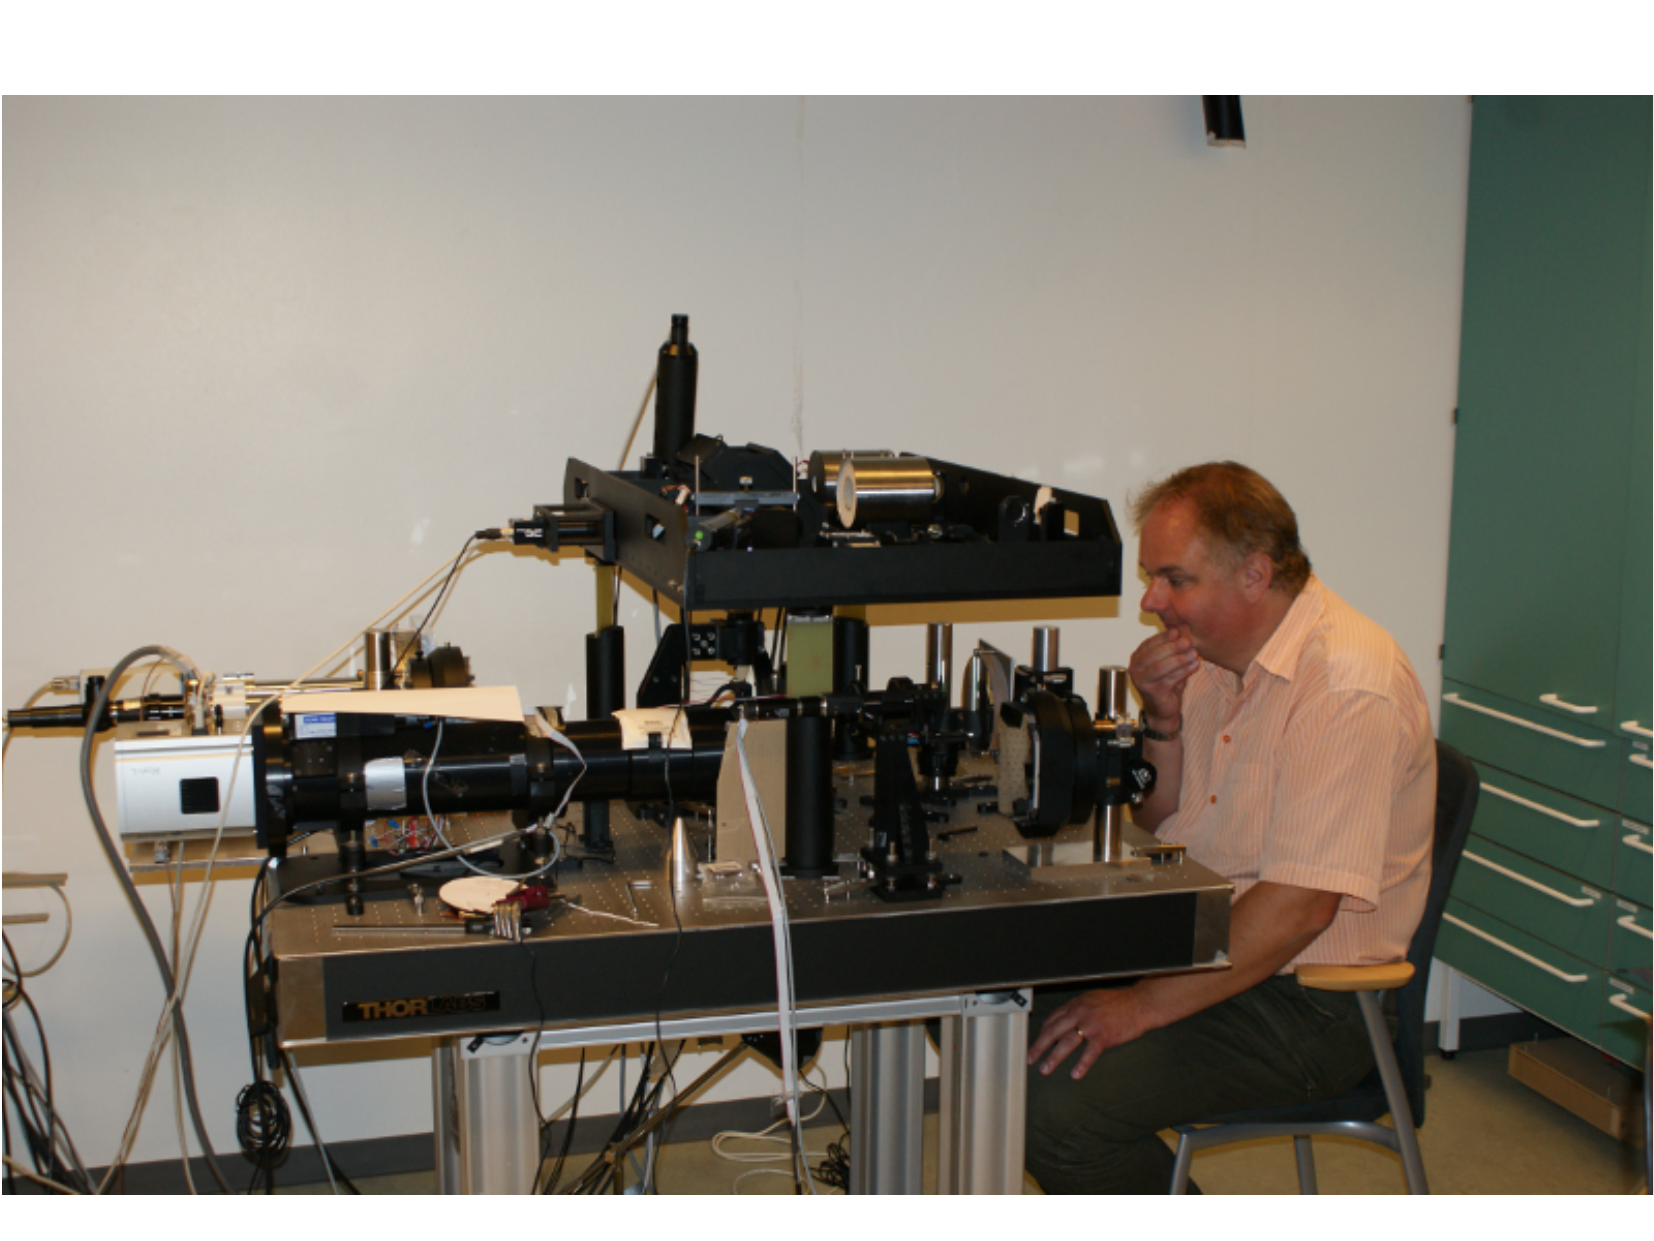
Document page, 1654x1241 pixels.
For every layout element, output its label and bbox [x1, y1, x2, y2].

picture [2, 95, 1654, 1195]
